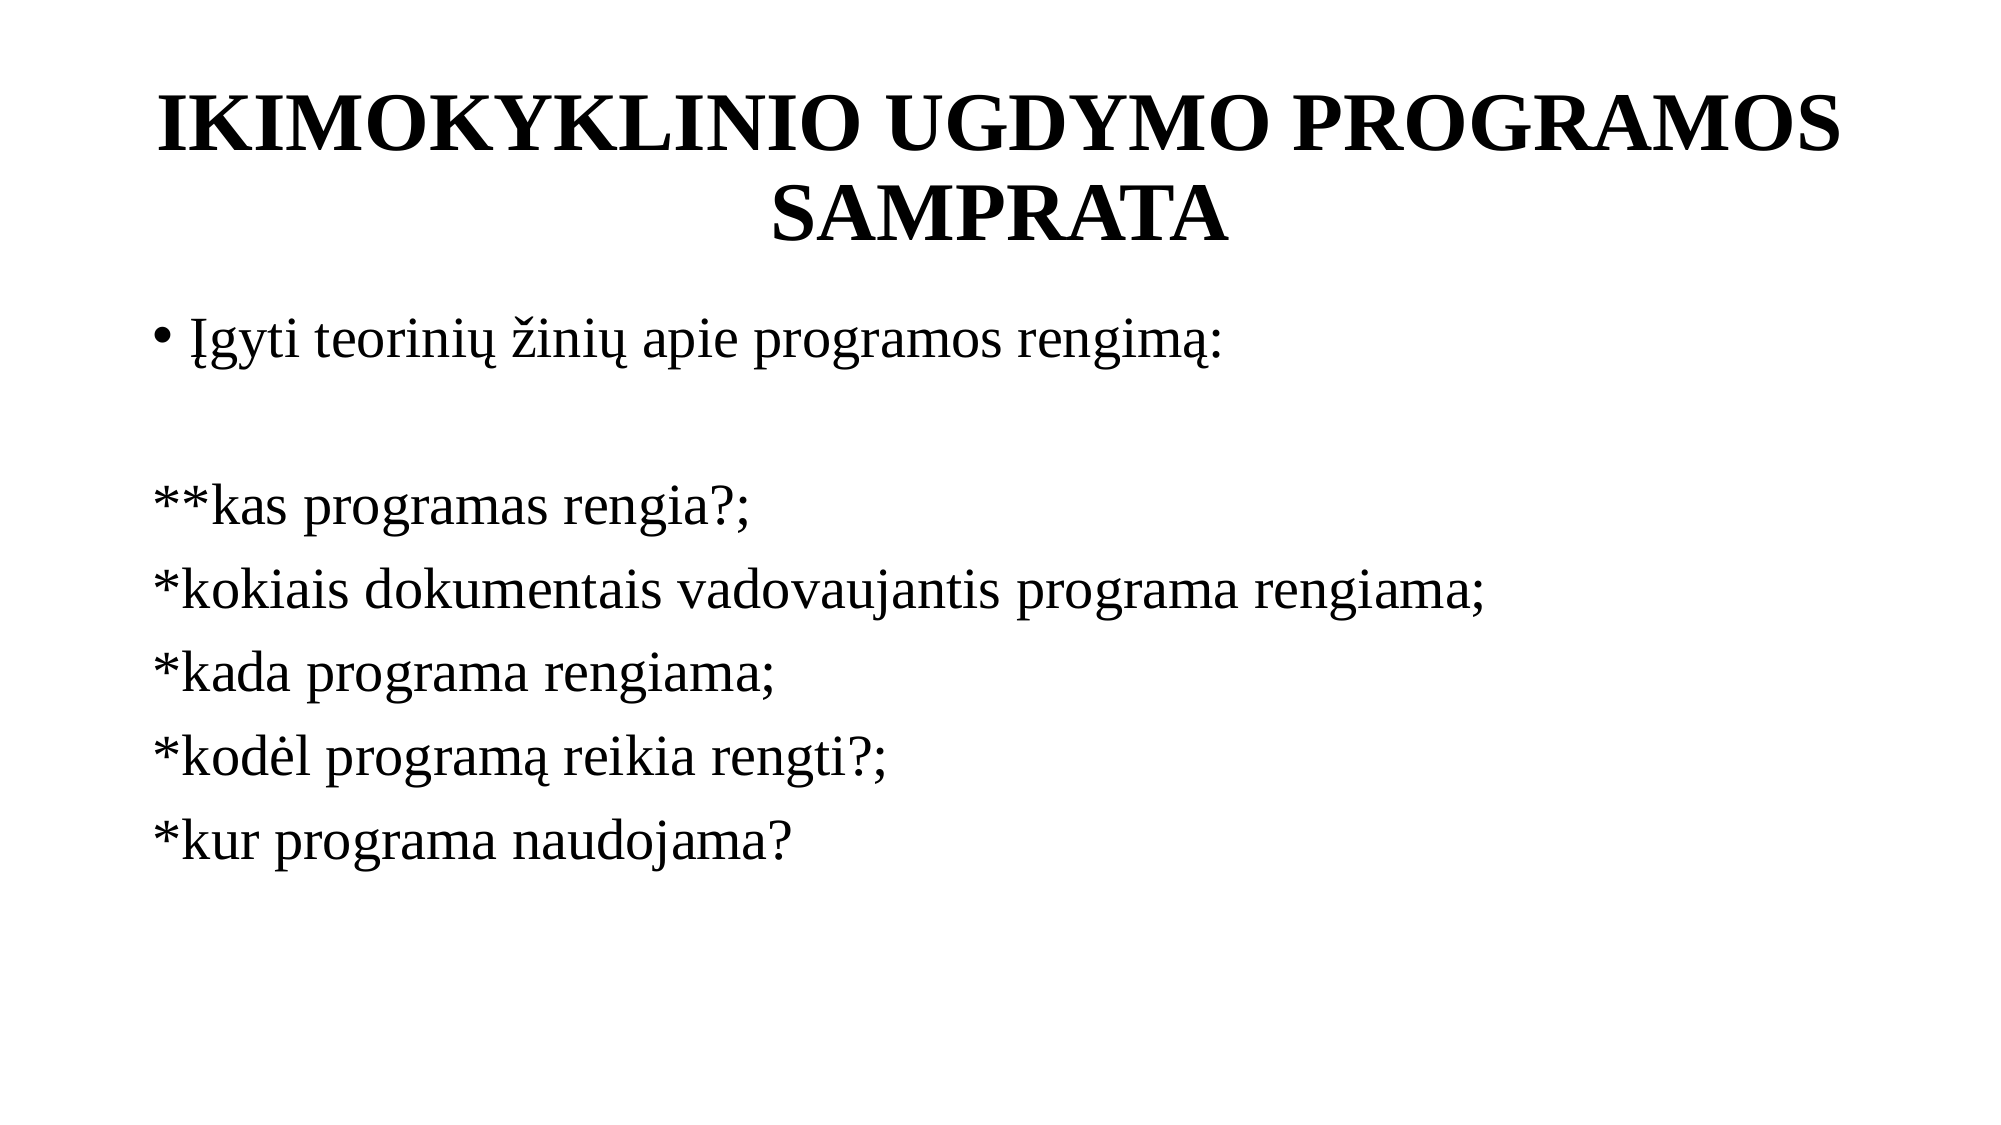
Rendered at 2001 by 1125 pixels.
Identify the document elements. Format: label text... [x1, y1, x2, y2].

list Įgyti teorinių žinių apie programos rengimą: **kas programas rengia?; *kokiais dokumentais vadovaujantis programa rengiama; *kada programa rengiama; *kodėl programą reikia rengti?; *kur programa naudojama? [137, 299, 1863, 1014]
title IKIMOKYKLINIO UGDYMO PROGRAMOS SAMPRATA [137, 59, 1863, 278]
